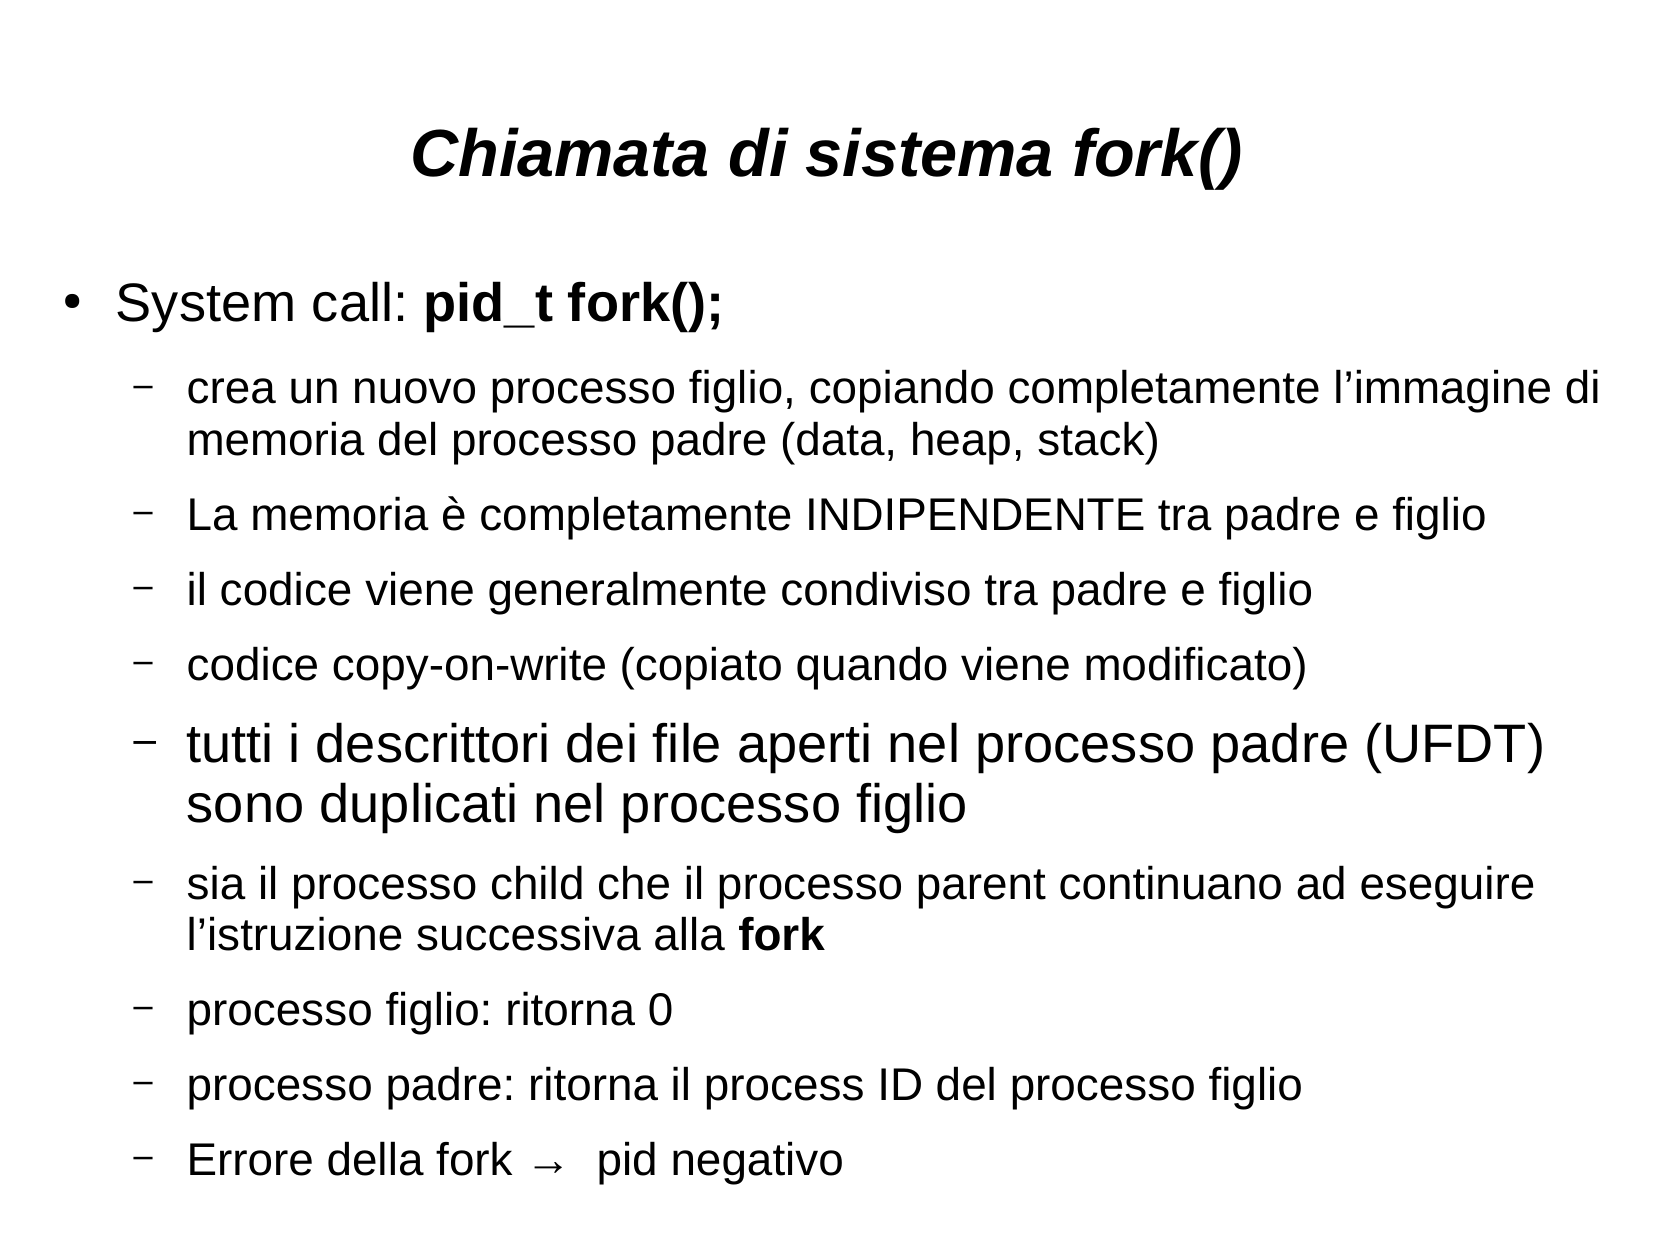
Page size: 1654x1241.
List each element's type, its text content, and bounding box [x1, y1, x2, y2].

title Chiamata di sistema fork() [82, 49, 1571, 257]
list System call: pid_t fork(); crea un nuovo processo figlio, copiando completamente l’immagine di memoria del processo padre (data, heap, stack) La memoria è completamente INDIPENDENTE tra padre e figlio il codice viene generalmente condiviso tra padre e figlio codice copy-on-write (copiato quando viene modificato) tutti i descrittori dei file aperti nel processo padre (UFDT) sono duplicati nel processo figlio sia il processo child che il processo parent continuano ad eseguire l’istruzione successiva alla fork processo figlio: ritorna 0 processo padre: ritorna il process ID del processo figlio Errore della fork → pid negativo [45, 272, 1621, 1223]
